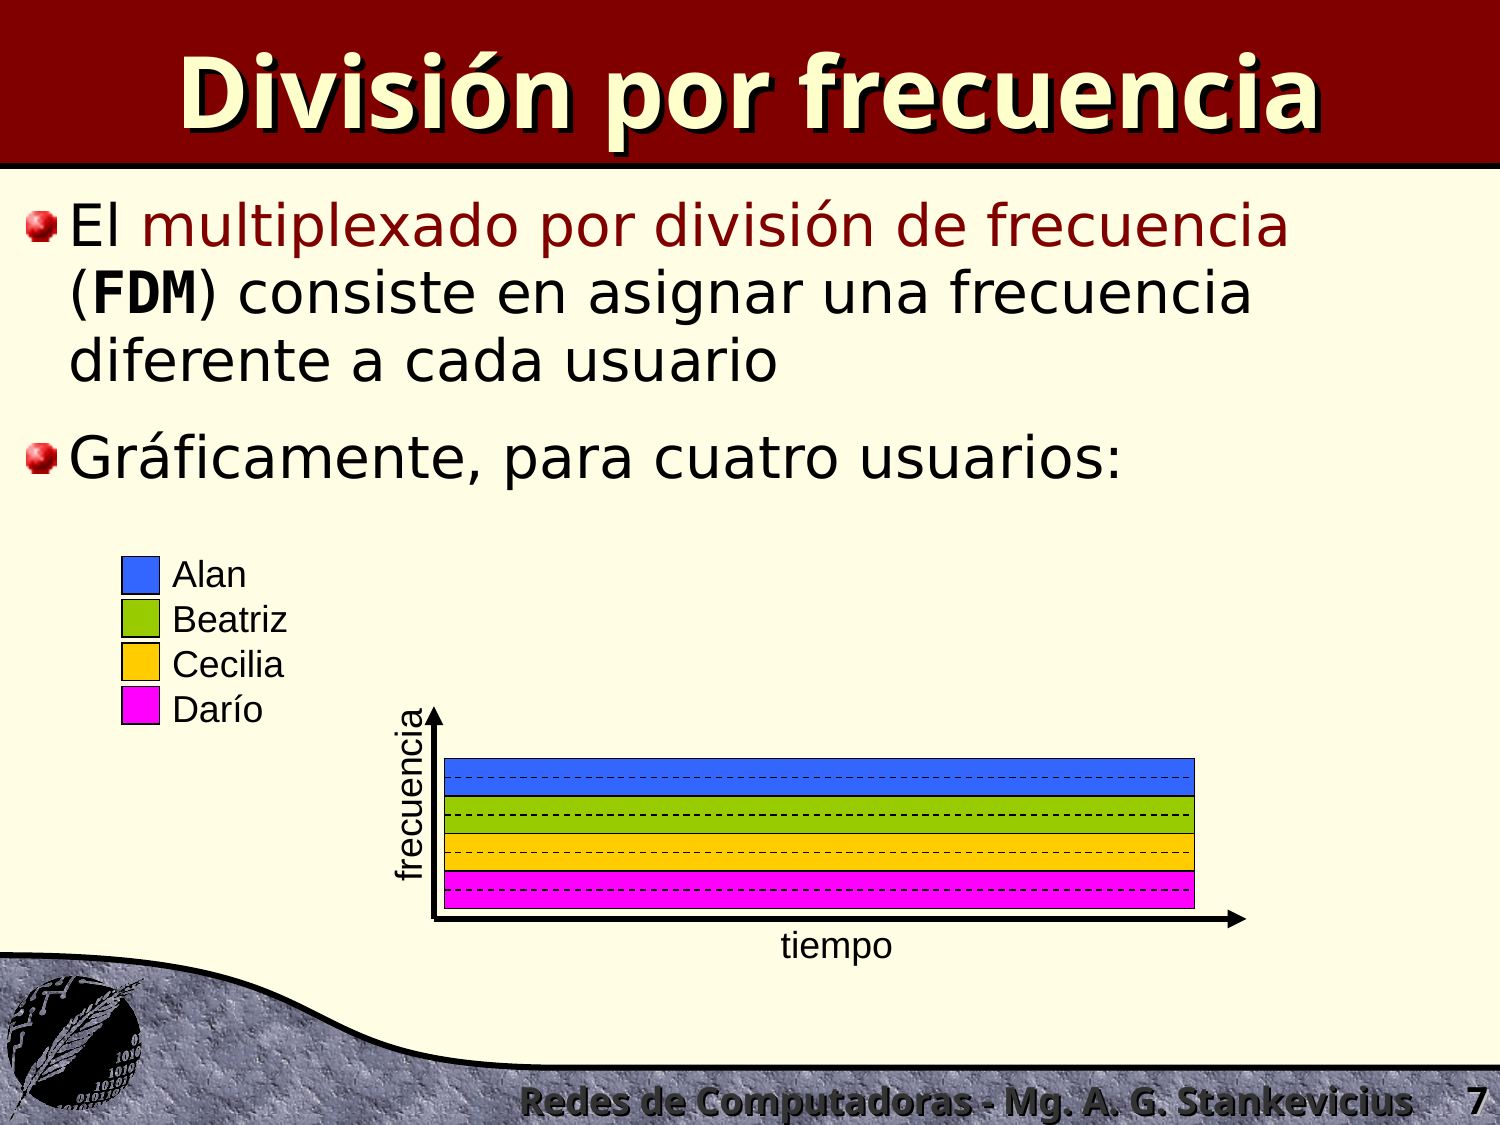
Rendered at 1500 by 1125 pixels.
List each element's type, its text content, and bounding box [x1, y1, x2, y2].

text_box [122, 686, 160, 725]
picture [0, 959, 1500, 1125]
text_box Alan Beatriz Cecilia Darío [157, 542, 304, 739]
text_box [122, 599, 160, 638]
text_box [444, 758, 1195, 909]
text_box [122, 556, 160, 594]
list El multiplexado por división de frecuencia (FDM) consiste en asignar una frecuencia diferente a cada usuario Gráficamente, para cuatro usuarios: [11, 192, 1486, 921]
picture [1047, 1100, 1054, 1110]
title División por frecuencia [15, 5, 1485, 160]
text_box frecuencia [376, 694, 438, 897]
text_box tiempo [765, 913, 908, 974]
text_box [122, 643, 160, 681]
picture [790, 1100, 795, 1110]
